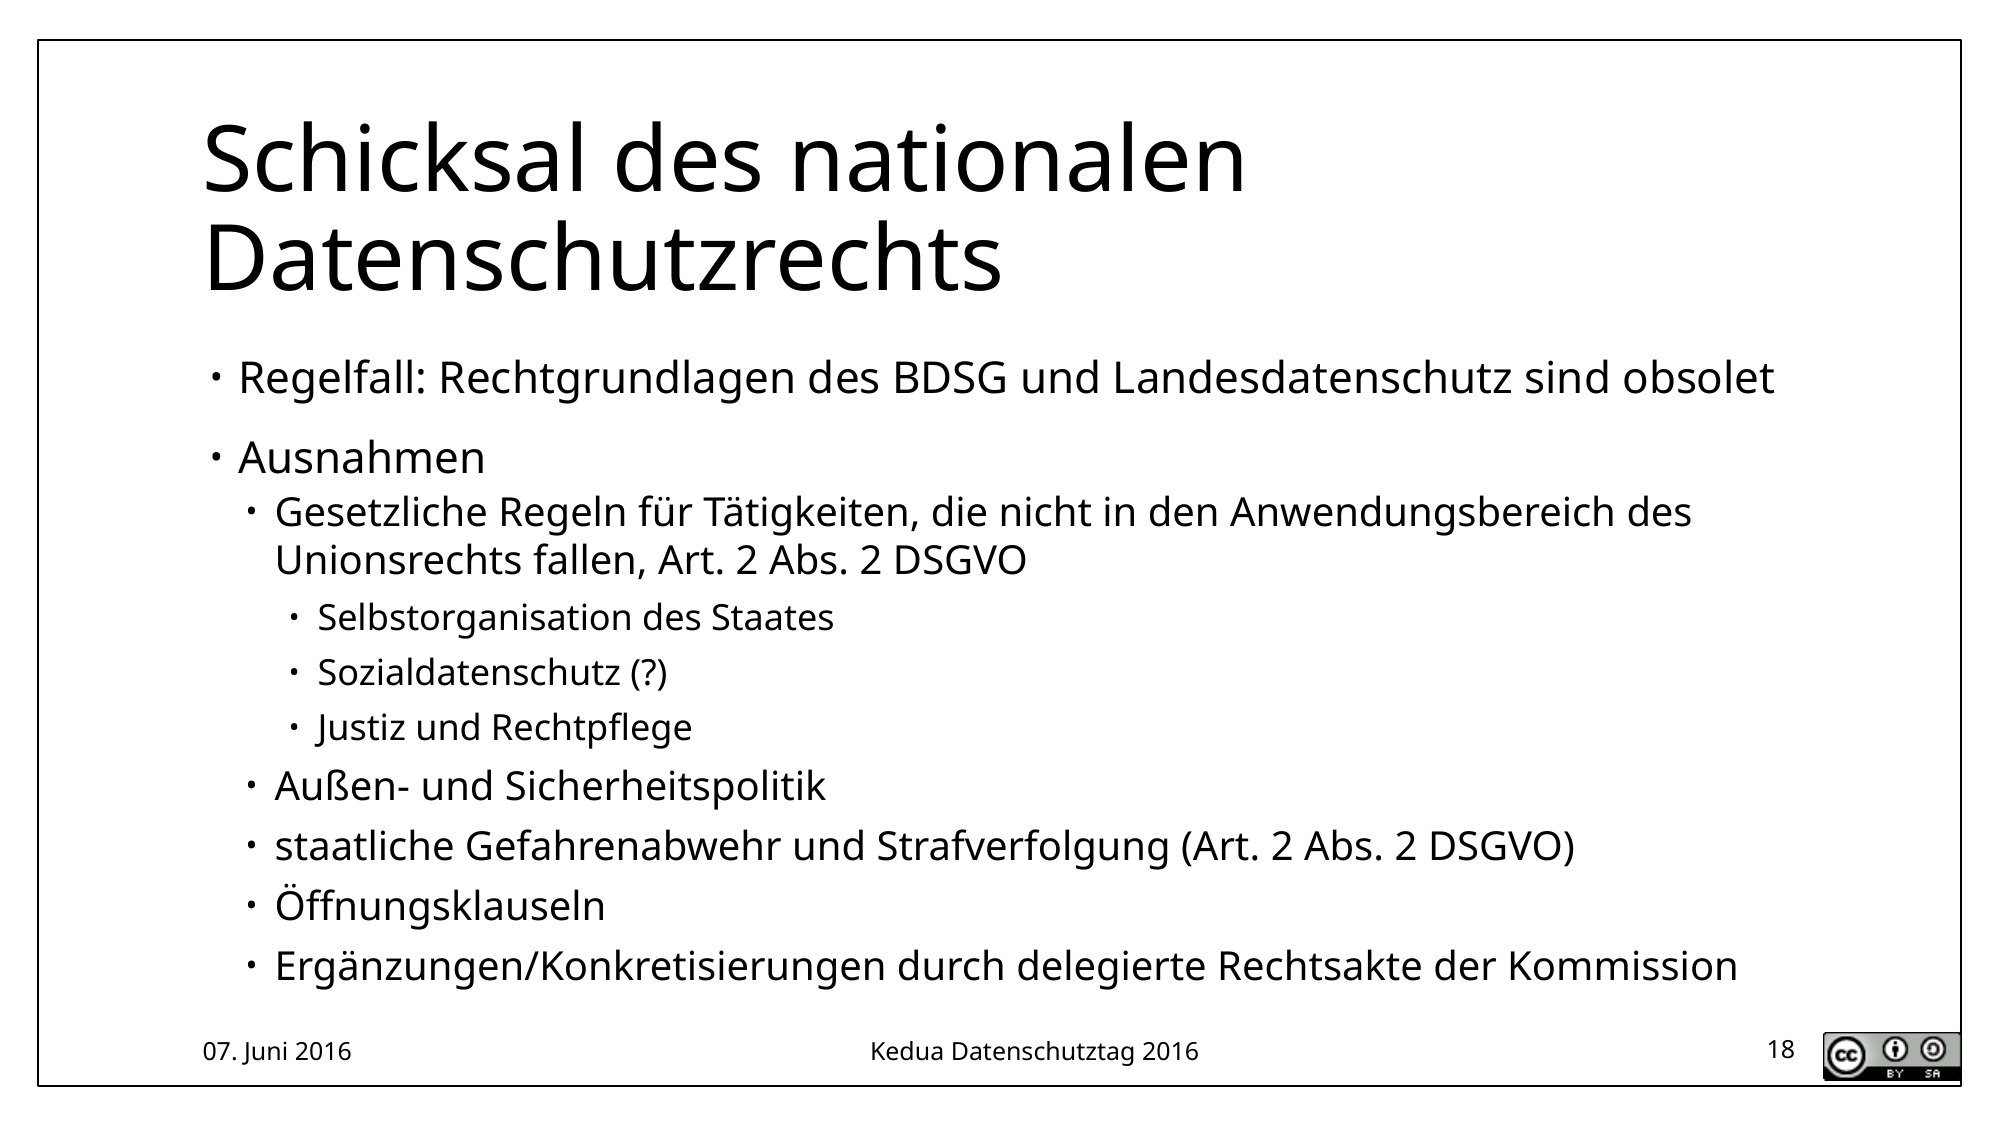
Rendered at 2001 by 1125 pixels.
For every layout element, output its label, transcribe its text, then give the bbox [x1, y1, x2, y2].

picture [1823, 1032, 1962, 1081]
footer Kedua Datenschutztag 2016 [647, 1020, 1422, 1081]
title Schicksal des nationalen Datenschutzrechts [187, 99, 1808, 323]
list Regelfall: Rechtgrundlagen des BDSG und Landesdatenschutz sind obsolet Ausnahmen Gesetzliche Regeln für Tätigkeiten, die nicht in den Anwendungsbereich des Unionsrechts fallen, Art. 2 Abs. 2 DSGVO Selbstorganisation des Staates Sozialdatenschutz (?) Justiz und Rechtpflege Außen- und Sicherheitspolitik staatliche Gefahrenabwehr und Strafverfolgung (Art. 2 Abs. 2 DSGVO) Öffnungsklauseln Ergänzungen/Konkretisierungen durch delegierte Rechtsakte der Kommission [187, 337, 1808, 1000]
slide_number <Foliennummer> [1530, 1020, 1811, 1081]
slide_number 07. Juni 2016 [187, 1020, 570, 1081]
